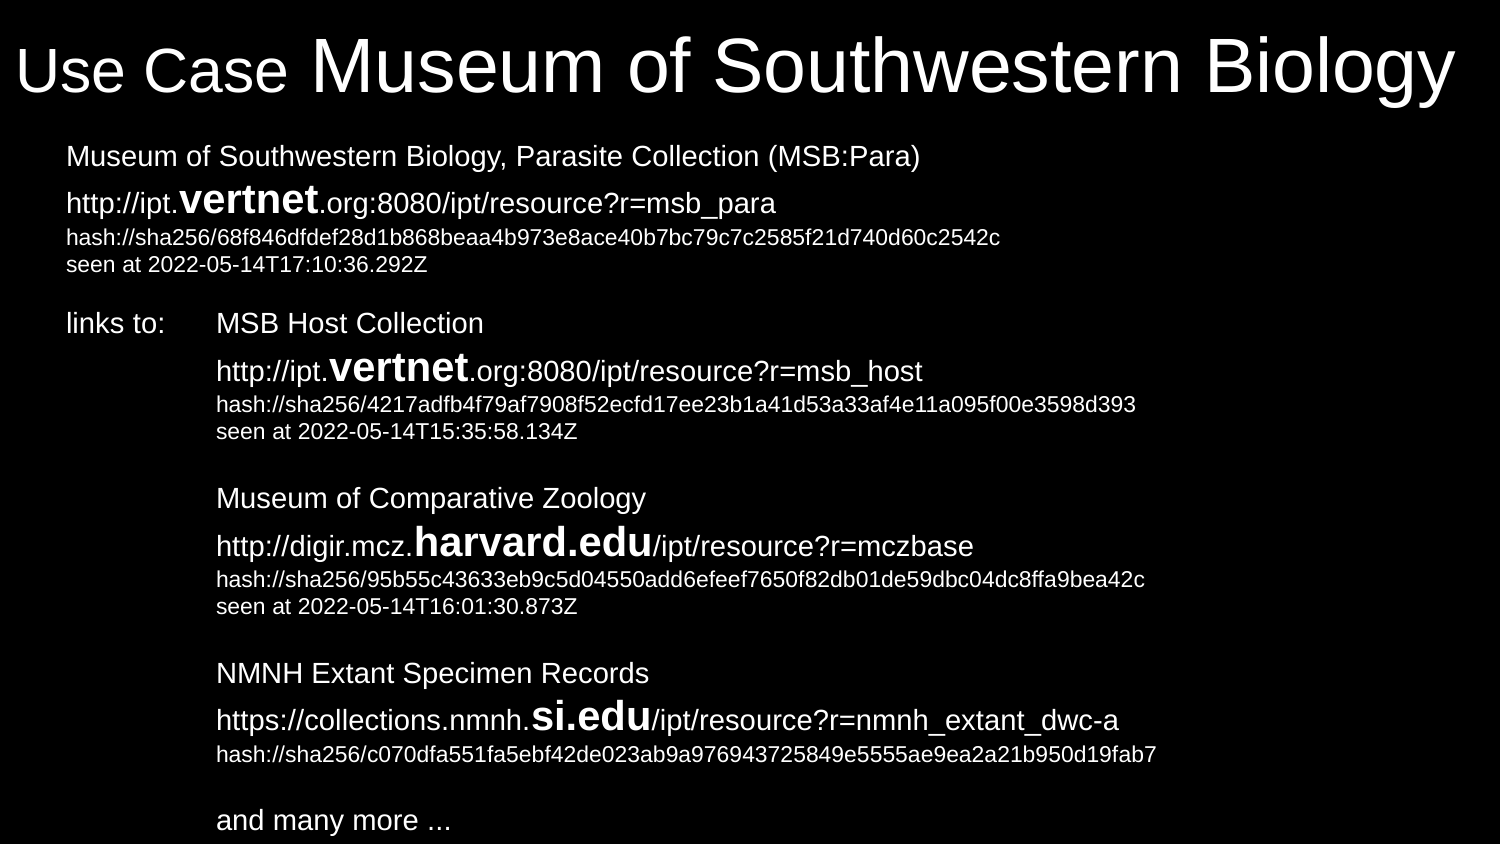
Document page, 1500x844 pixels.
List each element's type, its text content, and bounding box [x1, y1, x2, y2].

title Museum of Southwestern Biology, Parasite Collection (MSB:Para) http://ipt.vertnet.org:8080/ipt/resource?r=msb_para hash://sha256/68f846dfdef28d1b868beaa4b973e8ace40b7bc79c7c2585f21d740d60c2542c seen at 2022-05-14T17:10:36.292Z links to: MSB Host Collection http://ipt.vertnet.org:8080/ipt/resource?r=msb_host hash://sha256/4217adfb4f79af7908f52ecfd17ee23b1a41d53a33af4e11a095f00e3598d393 seen at 2022-05-14T15:35:58.134Z Museum of Comparative Zoology http://digir.mcz.harvard.edu/ipt/resource?r=mczbase hash://sha256/95b55c43633eb9c5d04550add6efeef7650f82db01de59dbc04dc8ffa9bea42c seen at 2022-05-14T16:01:30.873Z NMNH Extant Specimen Records https://collections.nmnh.si.edu/ipt/resource?r=nmnh_extant_dwc-a hash://sha256/c070dfa551fa5ebf42de023ab9a976943725849e5555ae9ea2a21b950d19fab7 and many more ... [51, 123, 1449, 459]
text_box Use Case Museum of Southwestern Biology [0, 0, 1500, 123]
